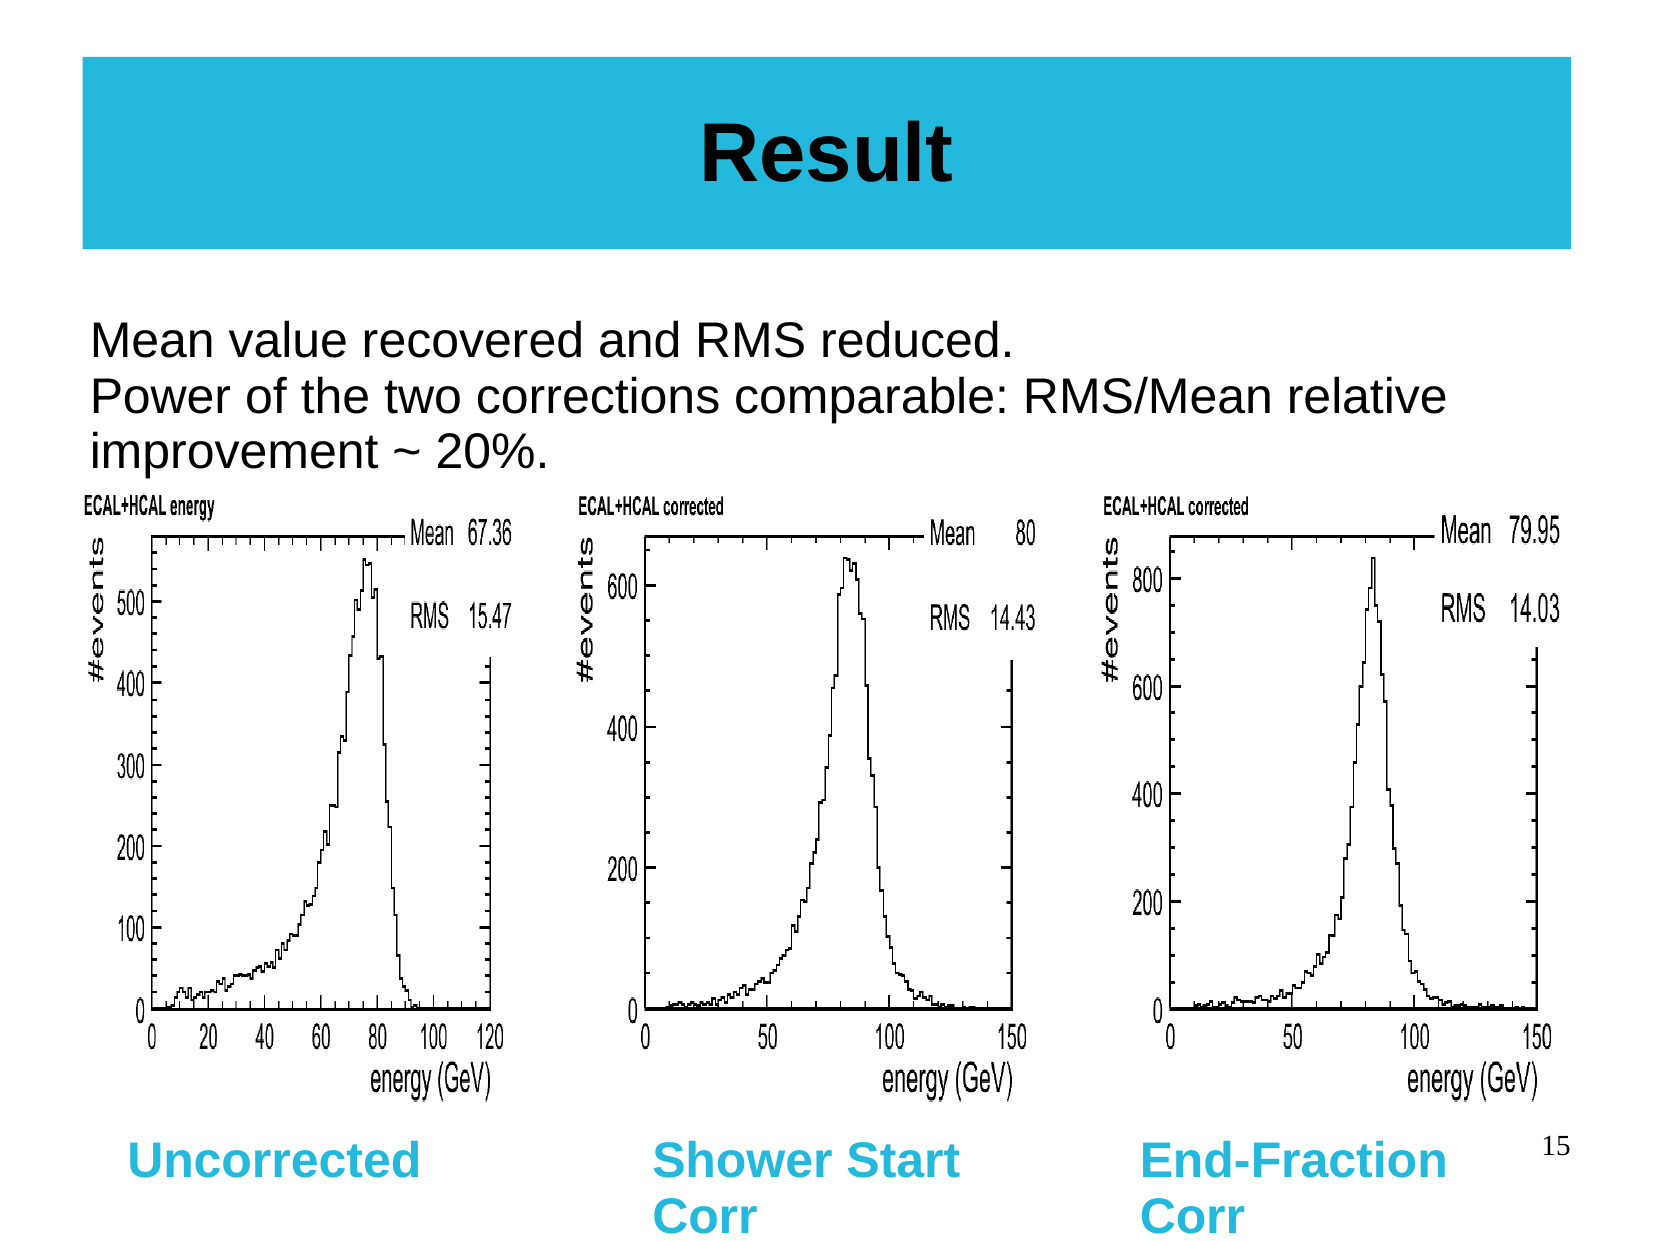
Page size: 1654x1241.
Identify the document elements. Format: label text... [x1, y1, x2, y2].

title Result [82, 56, 1571, 250]
text_box Uncorrected [112, 1125, 563, 1196]
picture [562, 487, 1051, 1126]
text_box End-Fraction Corr [1125, 1125, 1576, 1196]
text_box Mean value recovered and RMS reduced. Power of the two corrections comparable: RMS/Mean relative improvement ~ 20%. [75, 304, 1576, 487]
picture [75, 487, 526, 1126]
text_box Shower Start Corr [637, 1125, 1088, 1196]
picture [1087, 487, 1576, 1125]
